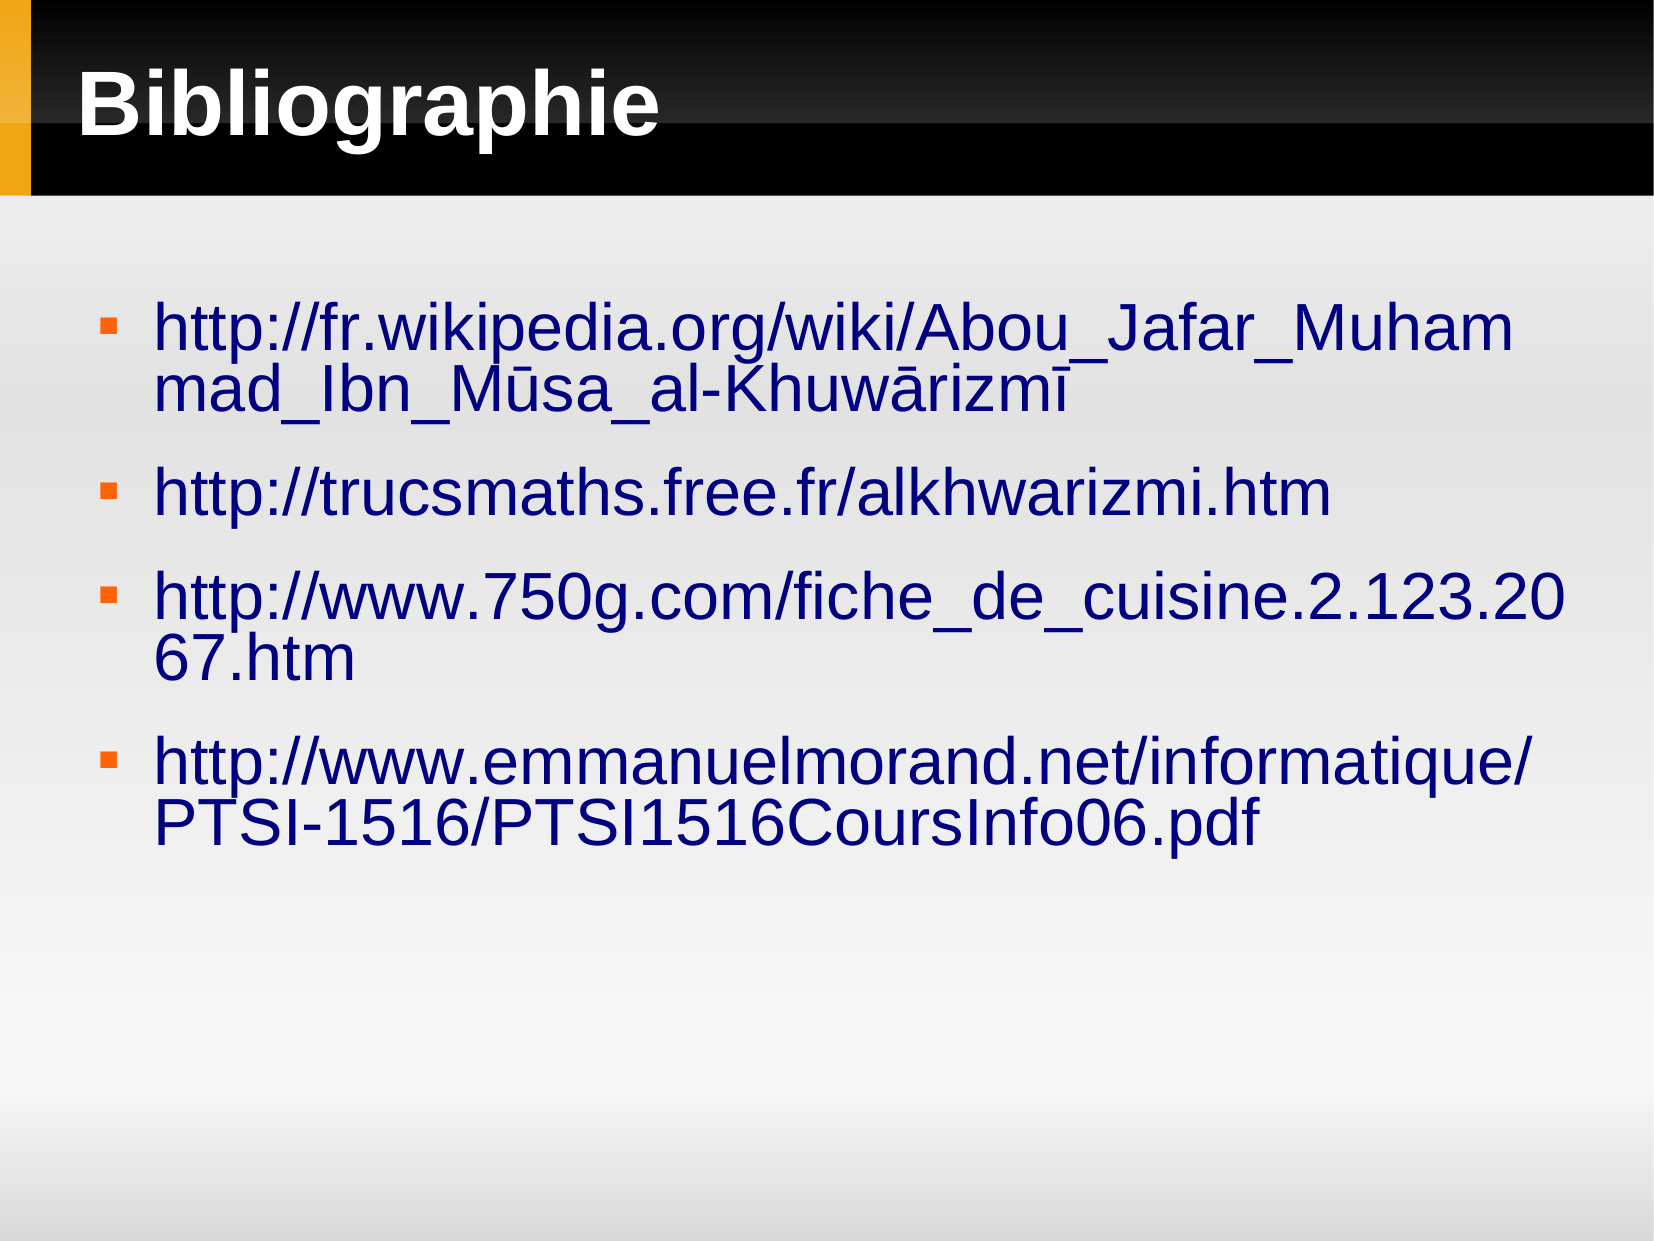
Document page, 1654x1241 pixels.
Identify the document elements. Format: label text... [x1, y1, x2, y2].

list http://fr.wikipedia.org/wiki/Abou_Jafar_Muhammad_Ibn_Mūsa_al-Khuwārizmī http://trucsmaths.free.fr/alkhwarizmi.htm http://www.750g.com/fiche_de_cuisine.2.123.2067.htm http://www.emmanuelmorand.net/informatique/PTSI-1516/PTSI1516CoursInfo06.pdf [82, 290, 1571, 1109]
picture [0, 0, 1654, 1241]
title Bibliographie [76, 0, 1565, 208]
